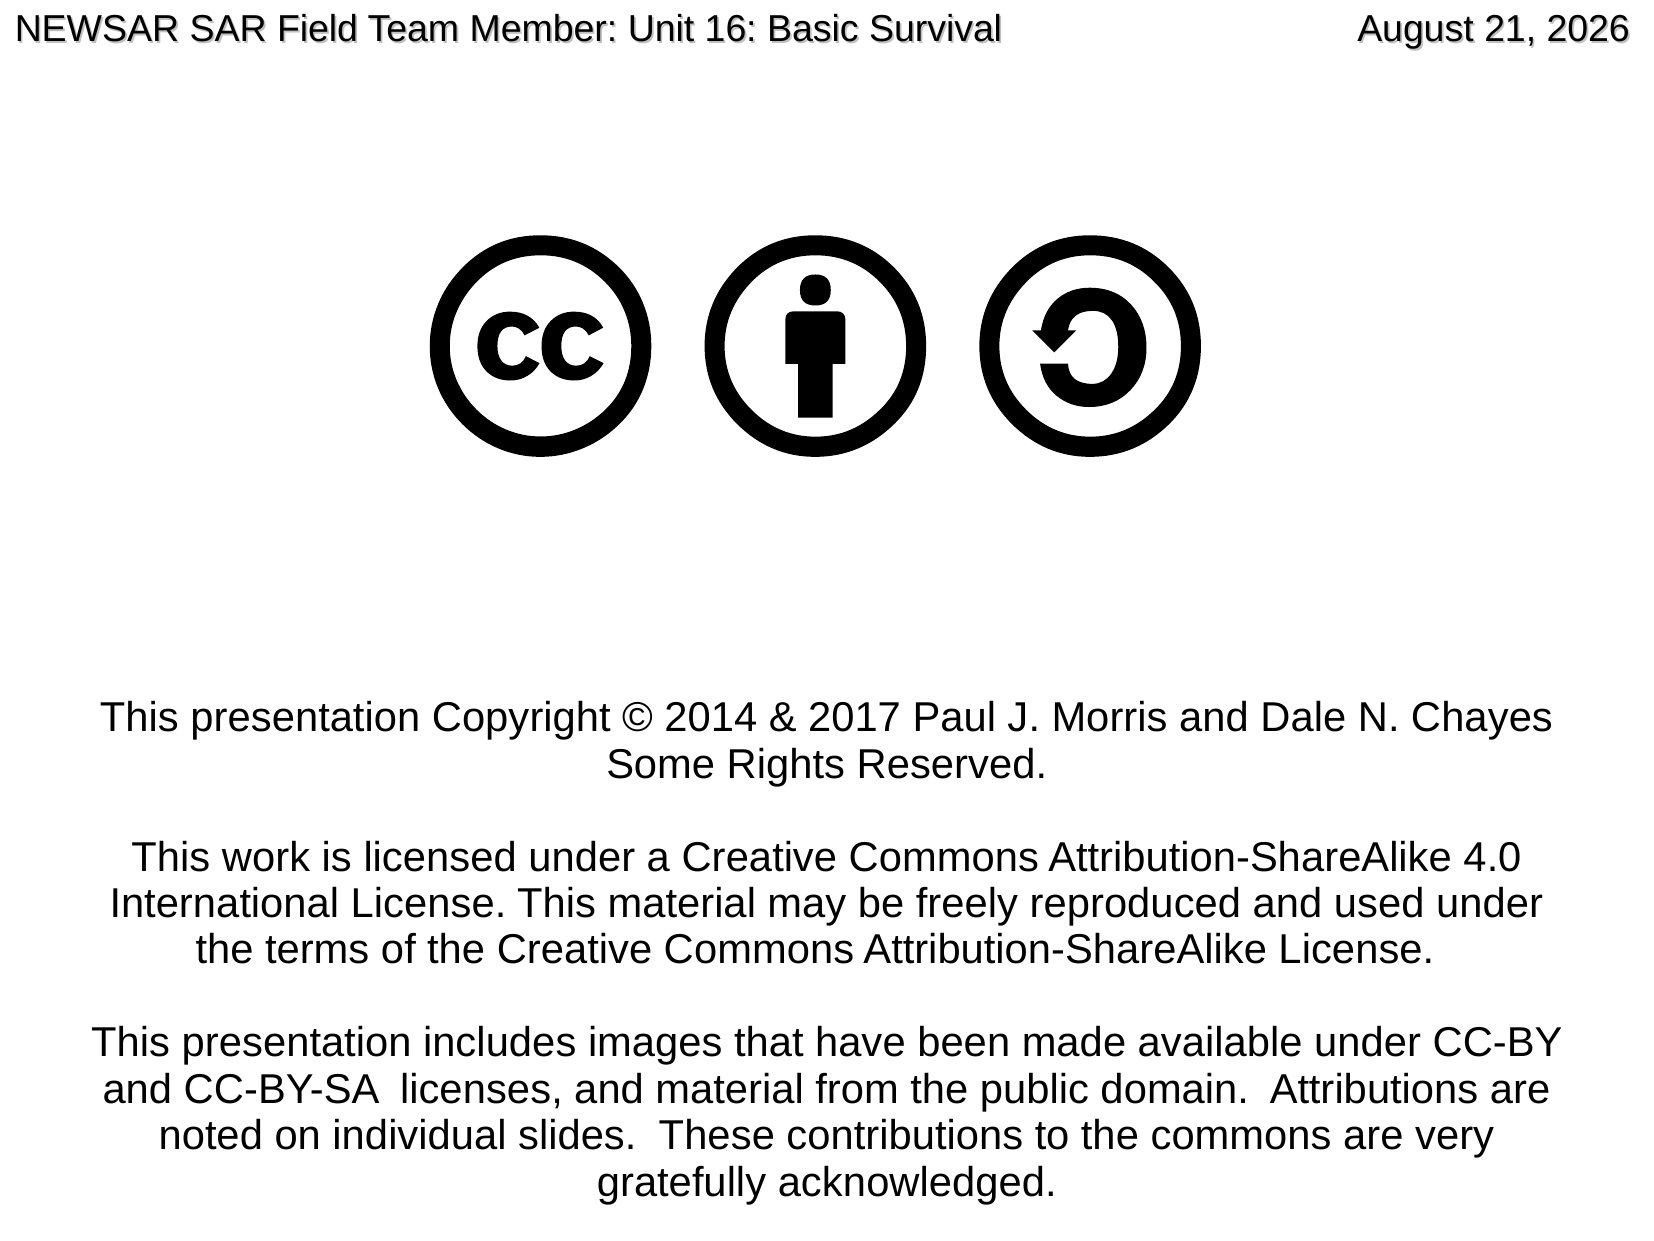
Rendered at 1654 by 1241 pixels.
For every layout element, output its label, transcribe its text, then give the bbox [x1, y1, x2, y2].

text_box February 19, 2020 [1193, 0, 1645, 57]
text_box This presentation Copyright © 2014 & 2017 Paul J. Morris and Dale N. Chayes Some Rights Reserved. This work is licensed under a Creative Commons Attribution-ShareAlike 4.0 International License. This material may be freely reproduced and used under the terms of the Creative Commons Attribution-ShareAlike License. This presentation includes images that have been made available under CC-BY and CC-BY-SA licenses, and material from the public domain. Attributions are noted on individual slides. These contributions to the commons are very gratefully acknowledged. [82, 693, 1571, 1206]
picture [428, 233, 654, 459]
text_box NEWSAR SAR Field Team Member: Unit 16: Basic Survival [0, 0, 1018, 57]
picture [977, 233, 1203, 459]
picture [702, 233, 928, 459]
